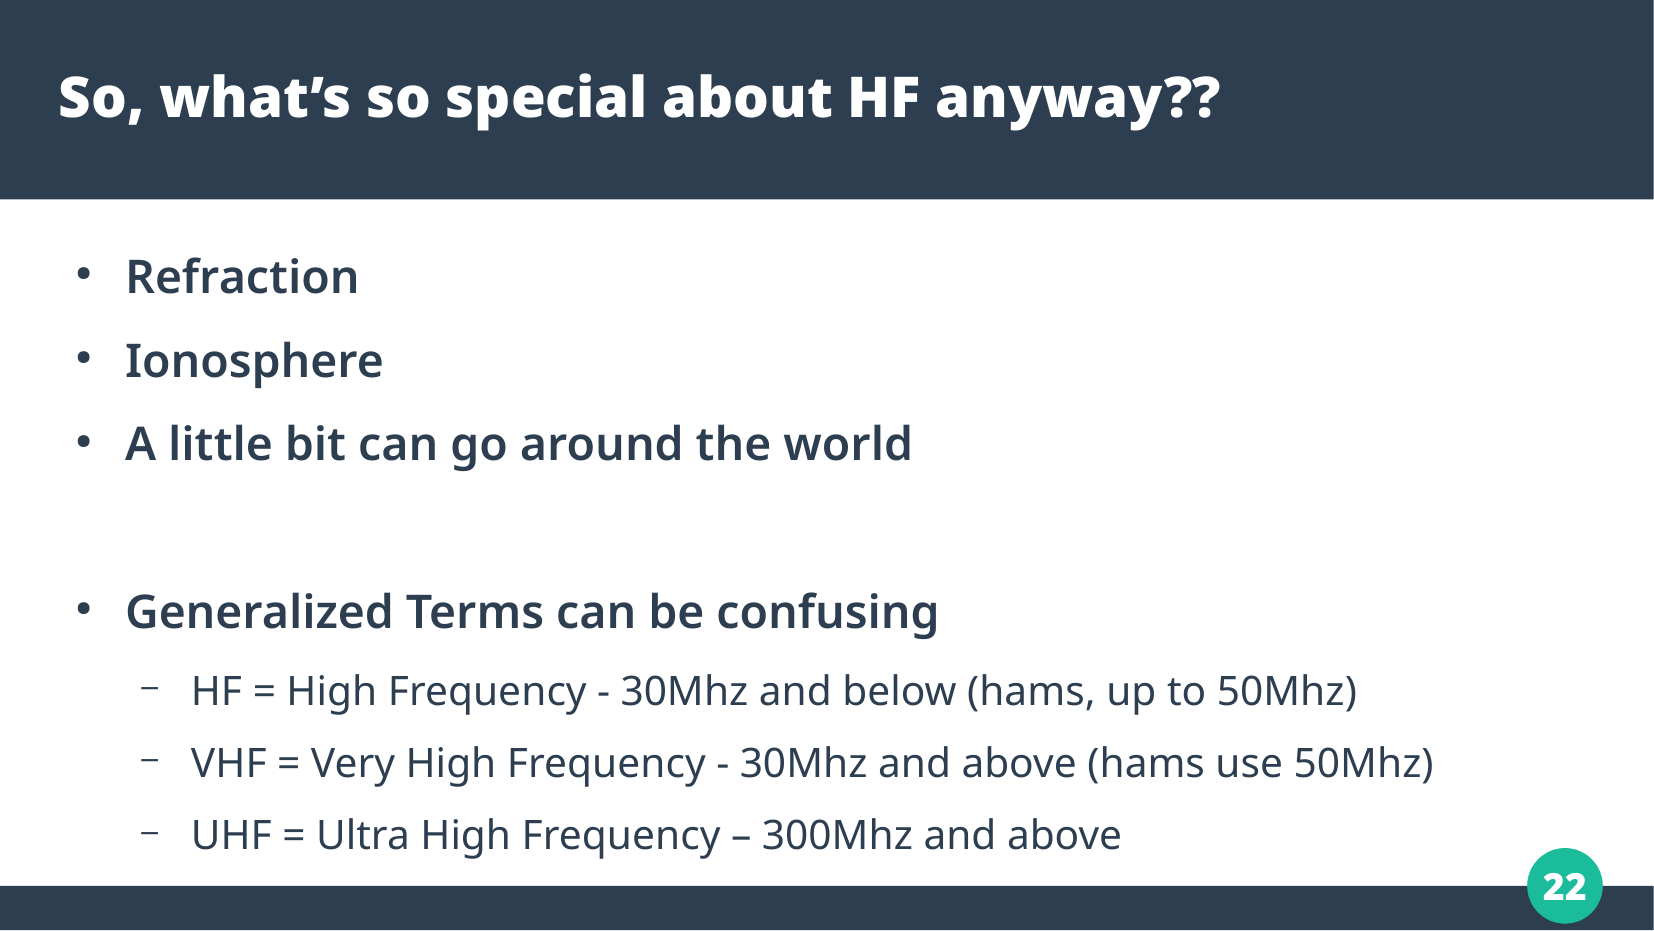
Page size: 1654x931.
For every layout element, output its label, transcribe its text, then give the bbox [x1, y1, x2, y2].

title So, what’s so special about HF anyway?? [59, 37, 1595, 155]
list Refraction Ionosphere A little bit can go around the world Generalized Terms can be confusing HF = High Frequency - 30Mhz and below (hams, up to 50Mhz) VHF = Very High Frequency - 30Mhz and above (hams use 50Mhz) UHF = Ultra High Frequency – 300Mhz and above [59, 243, 1595, 864]
